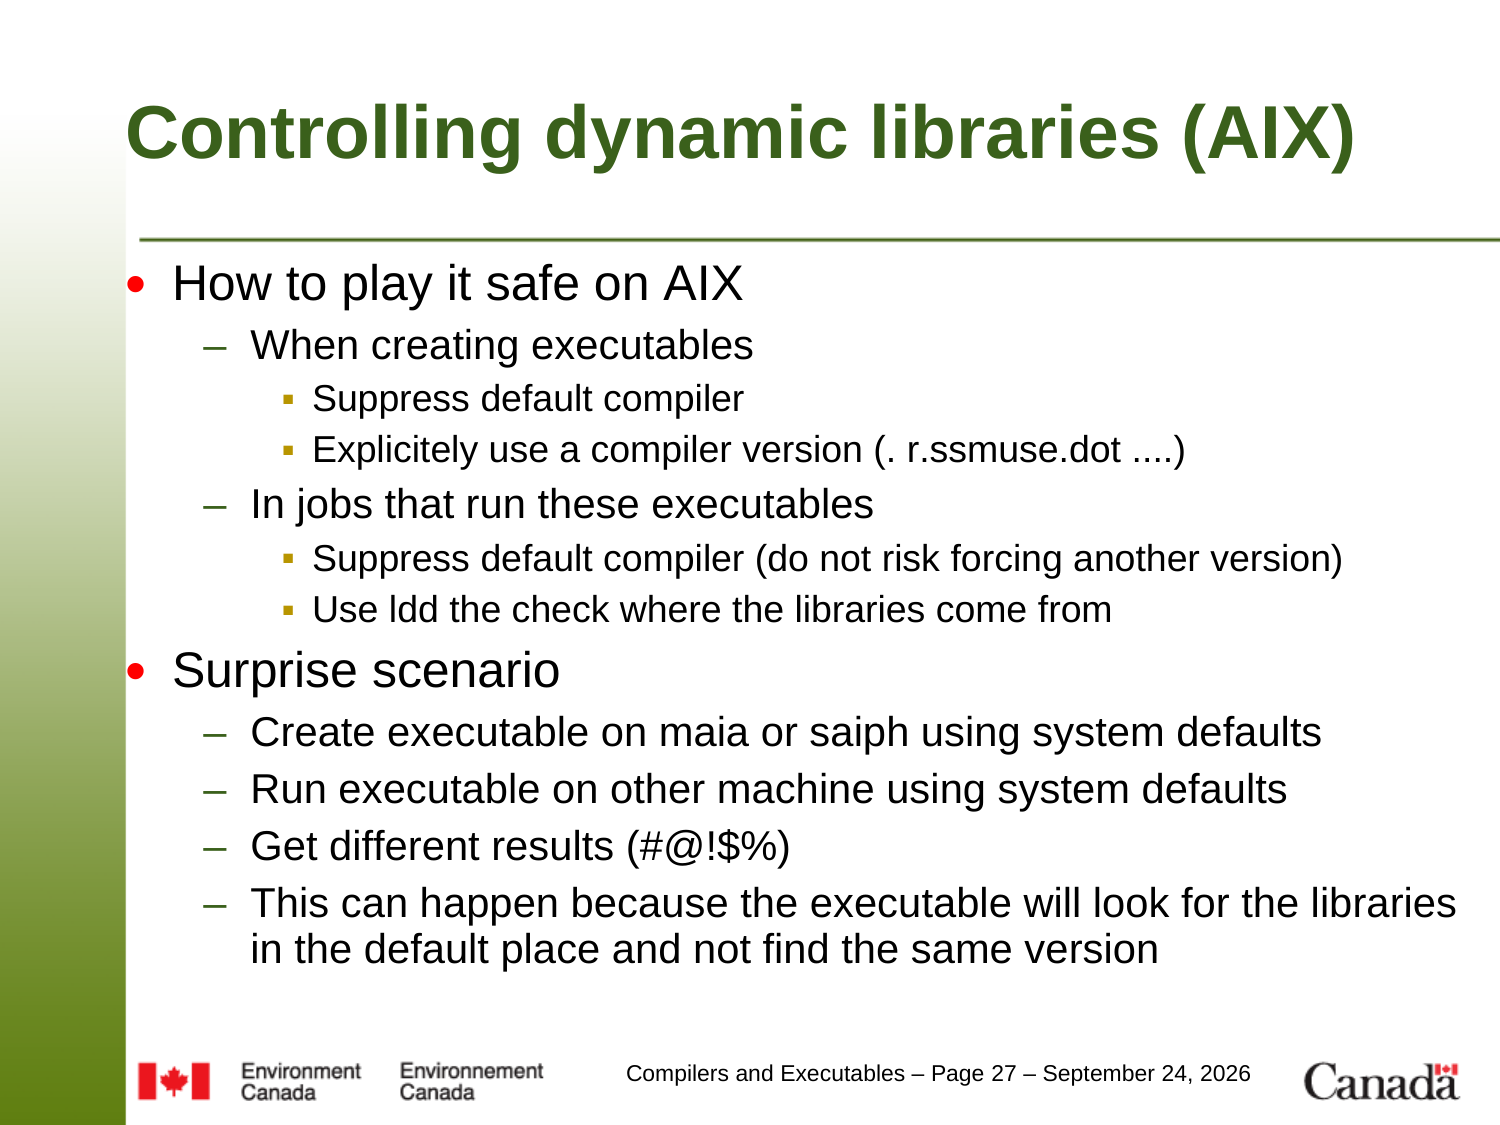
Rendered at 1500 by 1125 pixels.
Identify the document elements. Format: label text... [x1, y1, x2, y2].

title Controlling dynamic libraries (AIX) [125, 52, 1463, 213]
list How to play it safe on AIX When creating executables Suppress default compiler Explicitely use a compiler version (. r.ssmuse.dot ....) In jobs that run these executables Suppress default compiler (do not risk forcing another version) Use ldd the check where the libraries come from Surprise scenario Create executable on maia or saiph using system defaults Run executable on other machine using system defaults Get different results (#@!$%) This can happen because the executable will look for the libraries in the default place and not find the same version [125, 255, 1463, 1009]
picture [0, 0, 1500, 1125]
